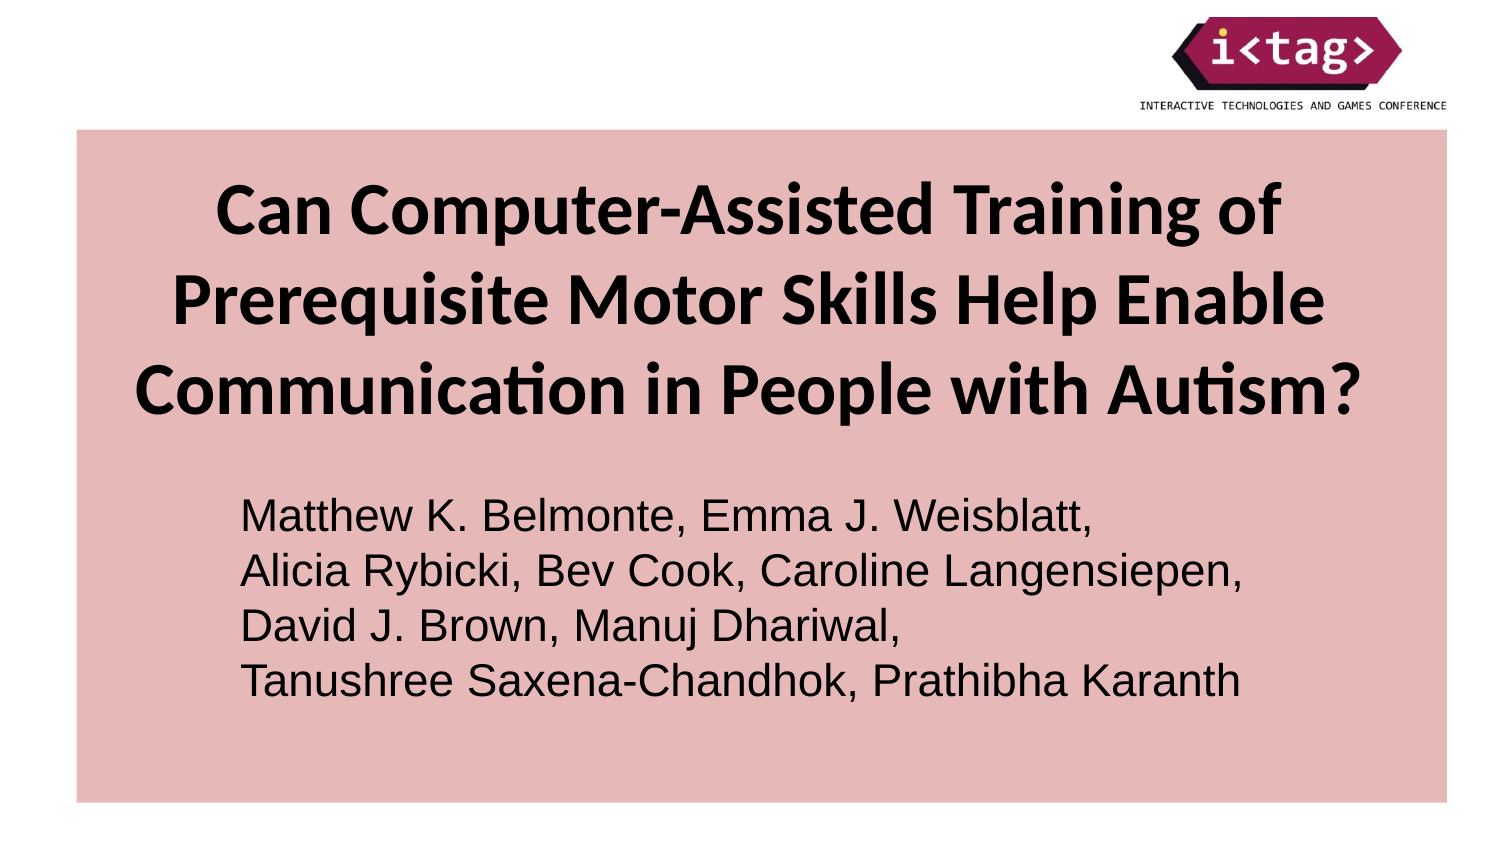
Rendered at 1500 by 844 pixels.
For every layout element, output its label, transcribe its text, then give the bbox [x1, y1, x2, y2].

subtitle Matthew K. Belmonte, Emma J. Weisblatt, Alicia Rybicki, Bev Cook, Caroline Langensiepen, David J. Brown, Manuj Dhariwal, Tanushree Saxena-Chandhok, Prathibha Karanth [225, 478, 1275, 694]
picture [1139, 17, 1447, 113]
title Can Computer-Assisted Training of Prerequisite Motor Skills Help Enable Communication in People with Autism? [112, 390, 1388, 421]
text_box [76, 129, 1447, 803]
